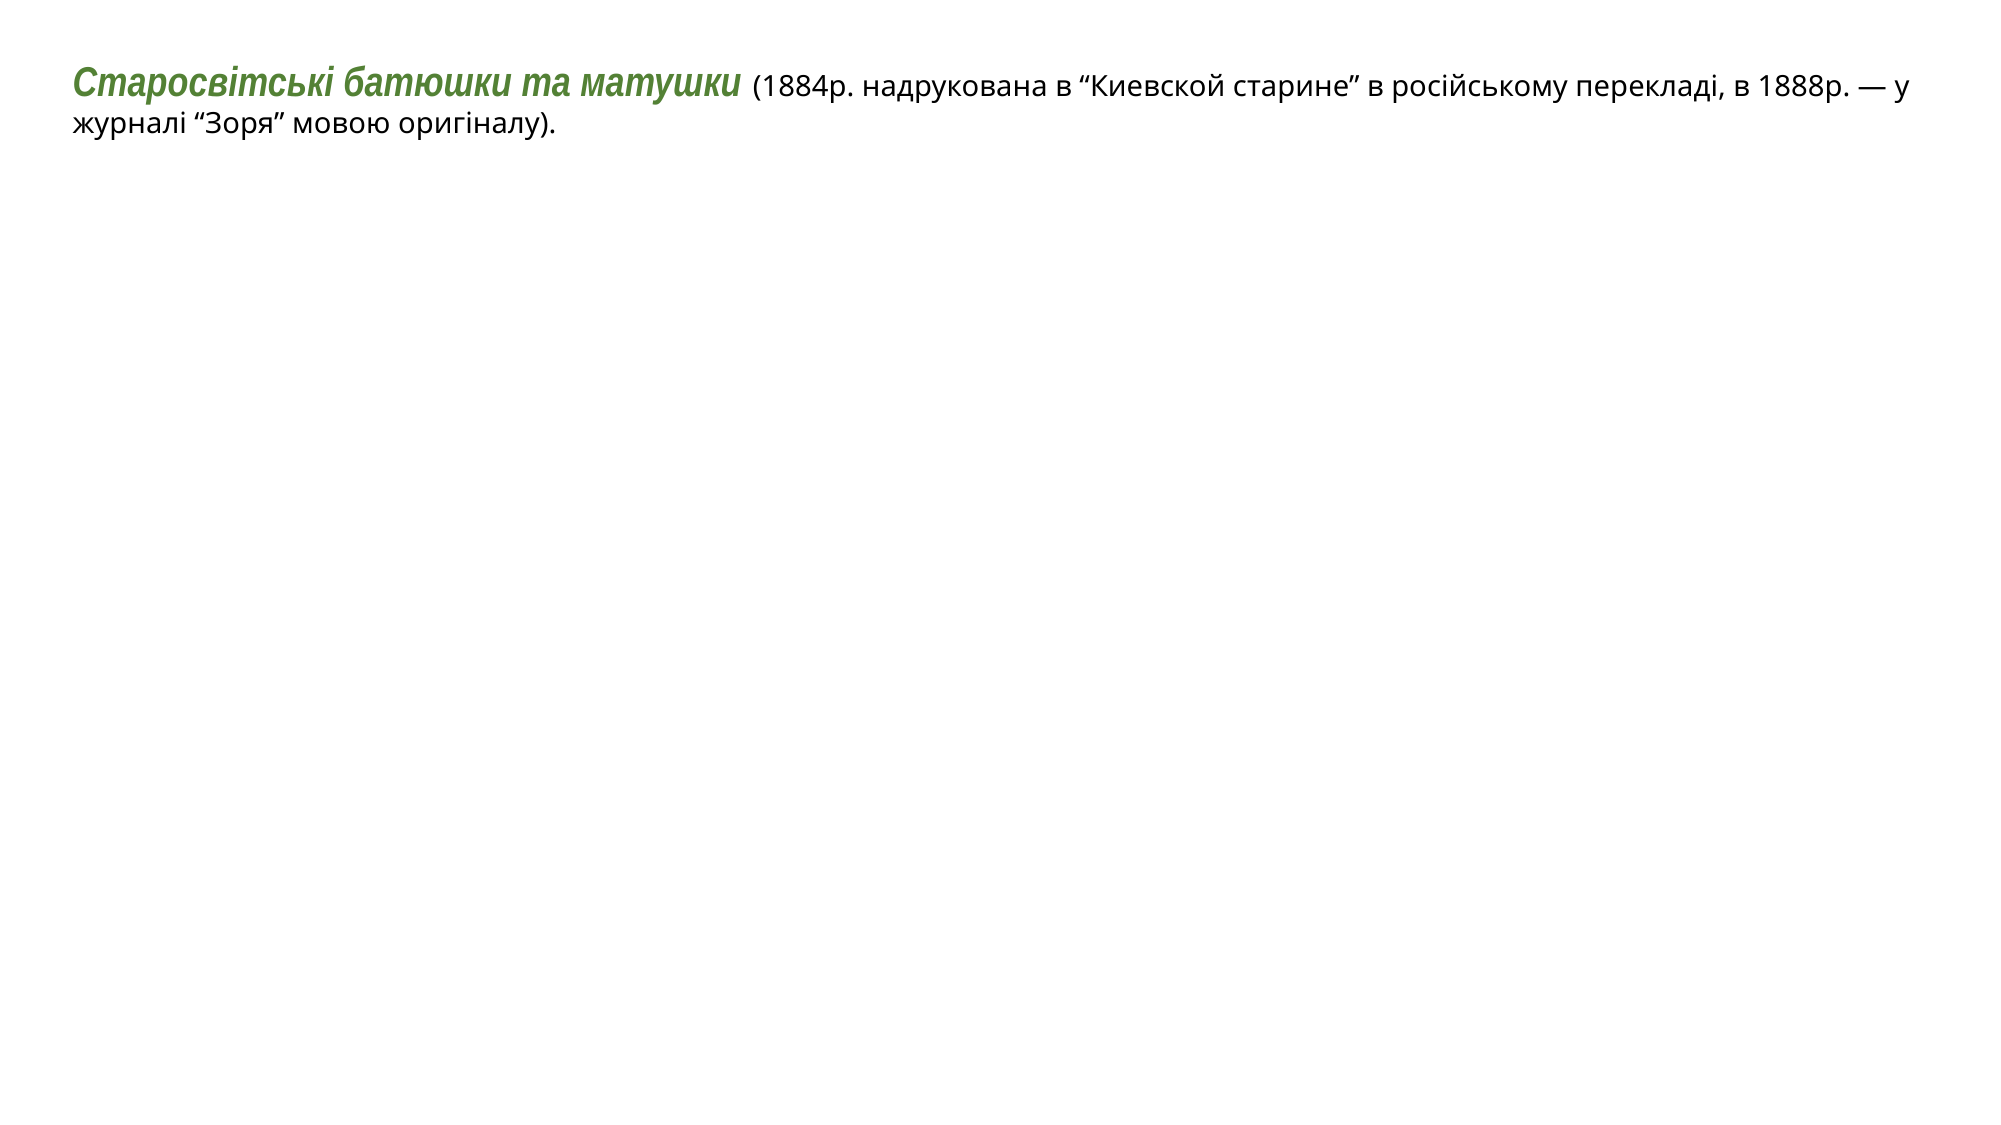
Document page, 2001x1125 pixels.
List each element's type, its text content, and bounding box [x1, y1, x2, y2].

text_box Старосвітські батюшки та матушки (1884р. надрукована в “Киевской старине” в російському перекладі, в 1888р. — у журналі “Зоря” мовою оригіналу). [57, 46, 1932, 184]
